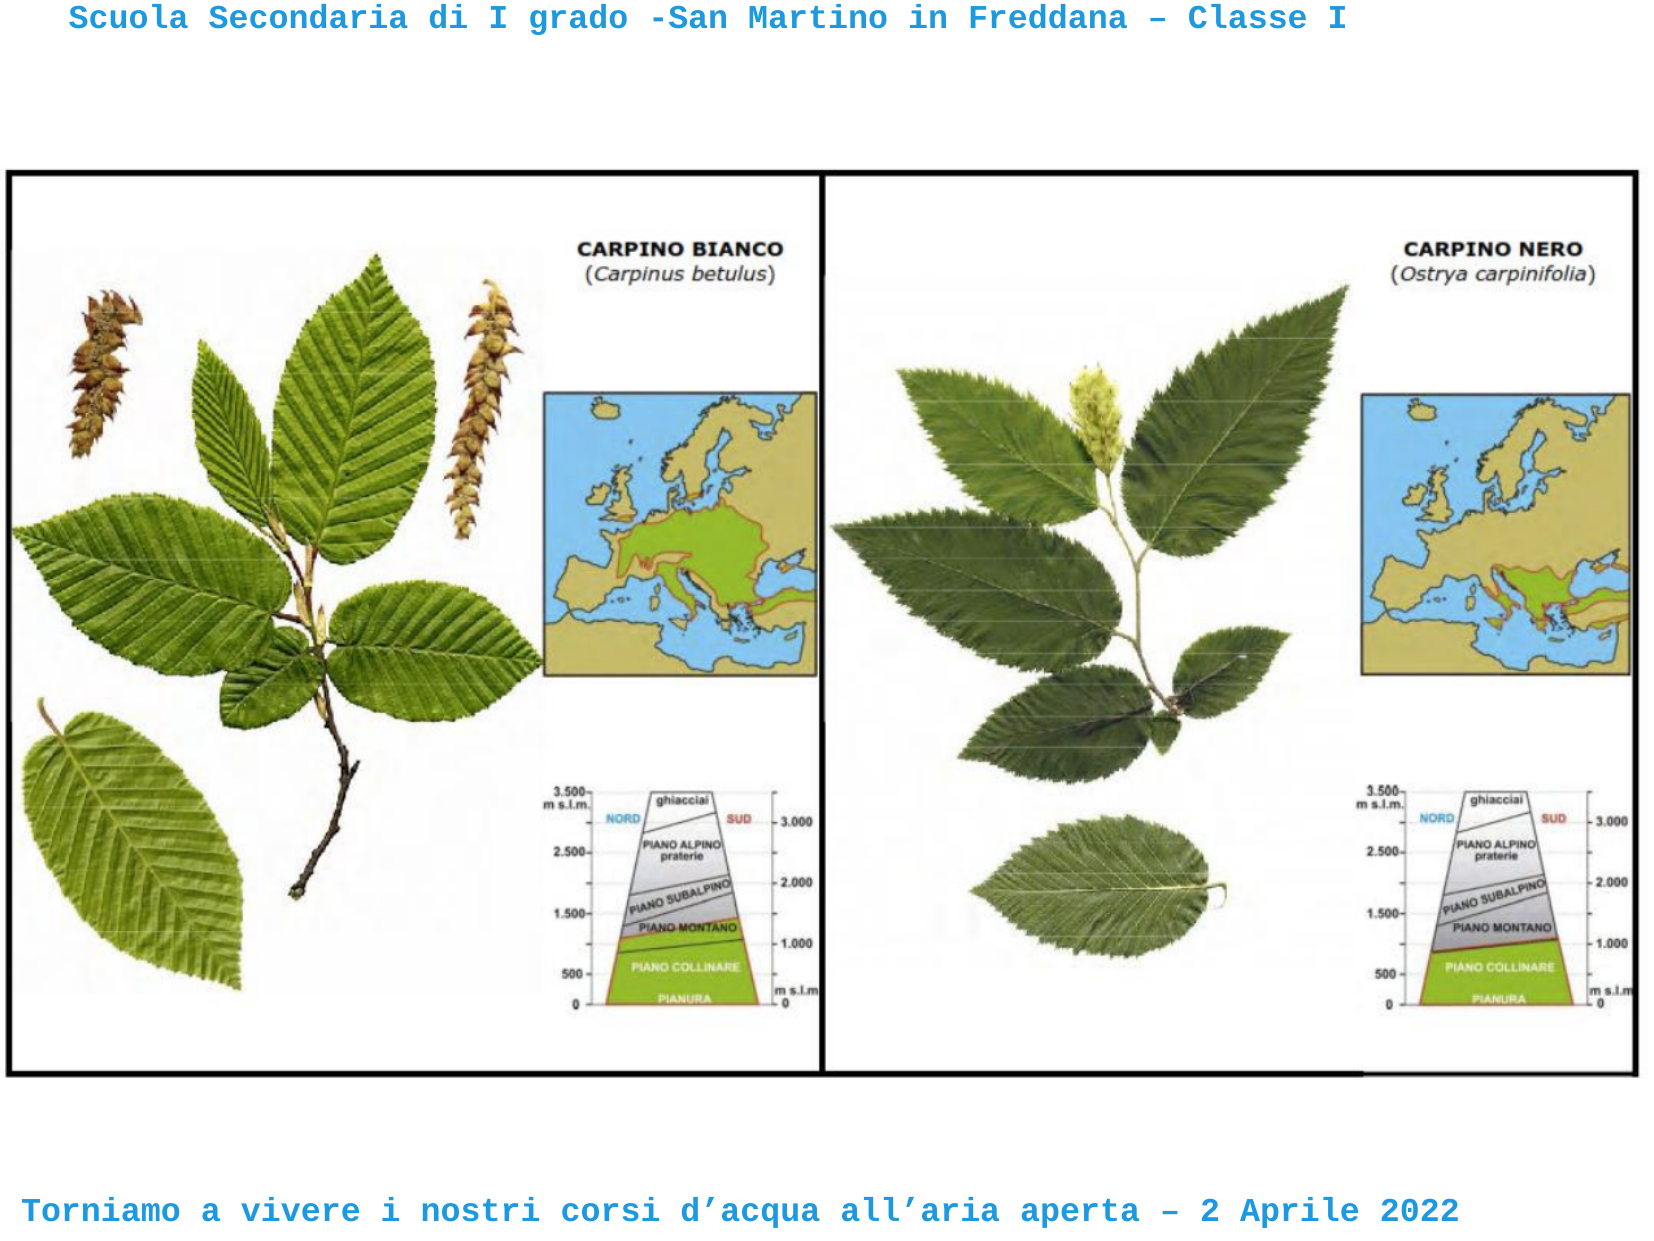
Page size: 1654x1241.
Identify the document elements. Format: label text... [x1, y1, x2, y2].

picture [0, 165, 1654, 1083]
text_box Torniamo a vivere i nostri corsi d’acqua all’aria aperta – 2 Aprile 2022 [5, 1179, 1477, 1241]
text_box Scuola Secondaria di I grado -San Martino in Freddana – Classe I [5, 3, 1412, 37]
